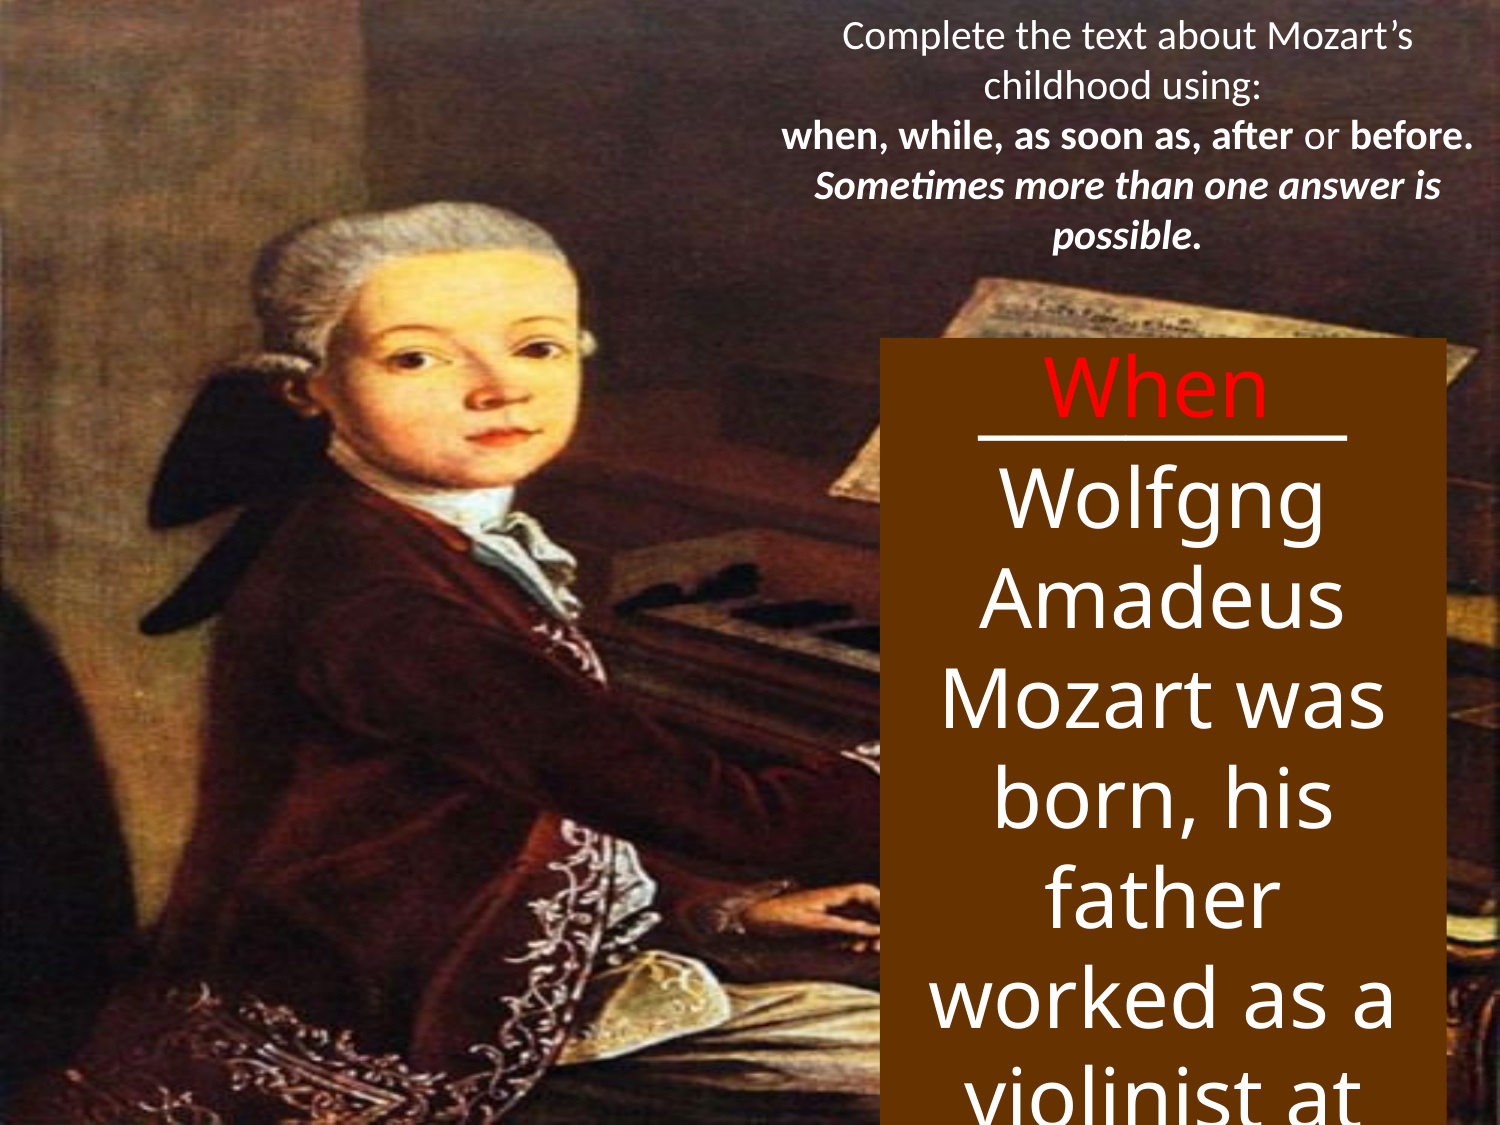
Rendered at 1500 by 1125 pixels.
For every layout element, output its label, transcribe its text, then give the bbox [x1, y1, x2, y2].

text_box Complete the text about Mozart’s childhood using: when, while, as soon as, after or before. Sometimes more than one answer is possible. [755, 0, 1500, 265]
picture [0, 0, 1500, 1125]
text_box When [1021, 326, 1294, 442]
text_box __________ Wolfgng Amadeus Mozart was born, his father worked as a violinist at the court at Salzburg. [879, 337, 1447, 1125]
